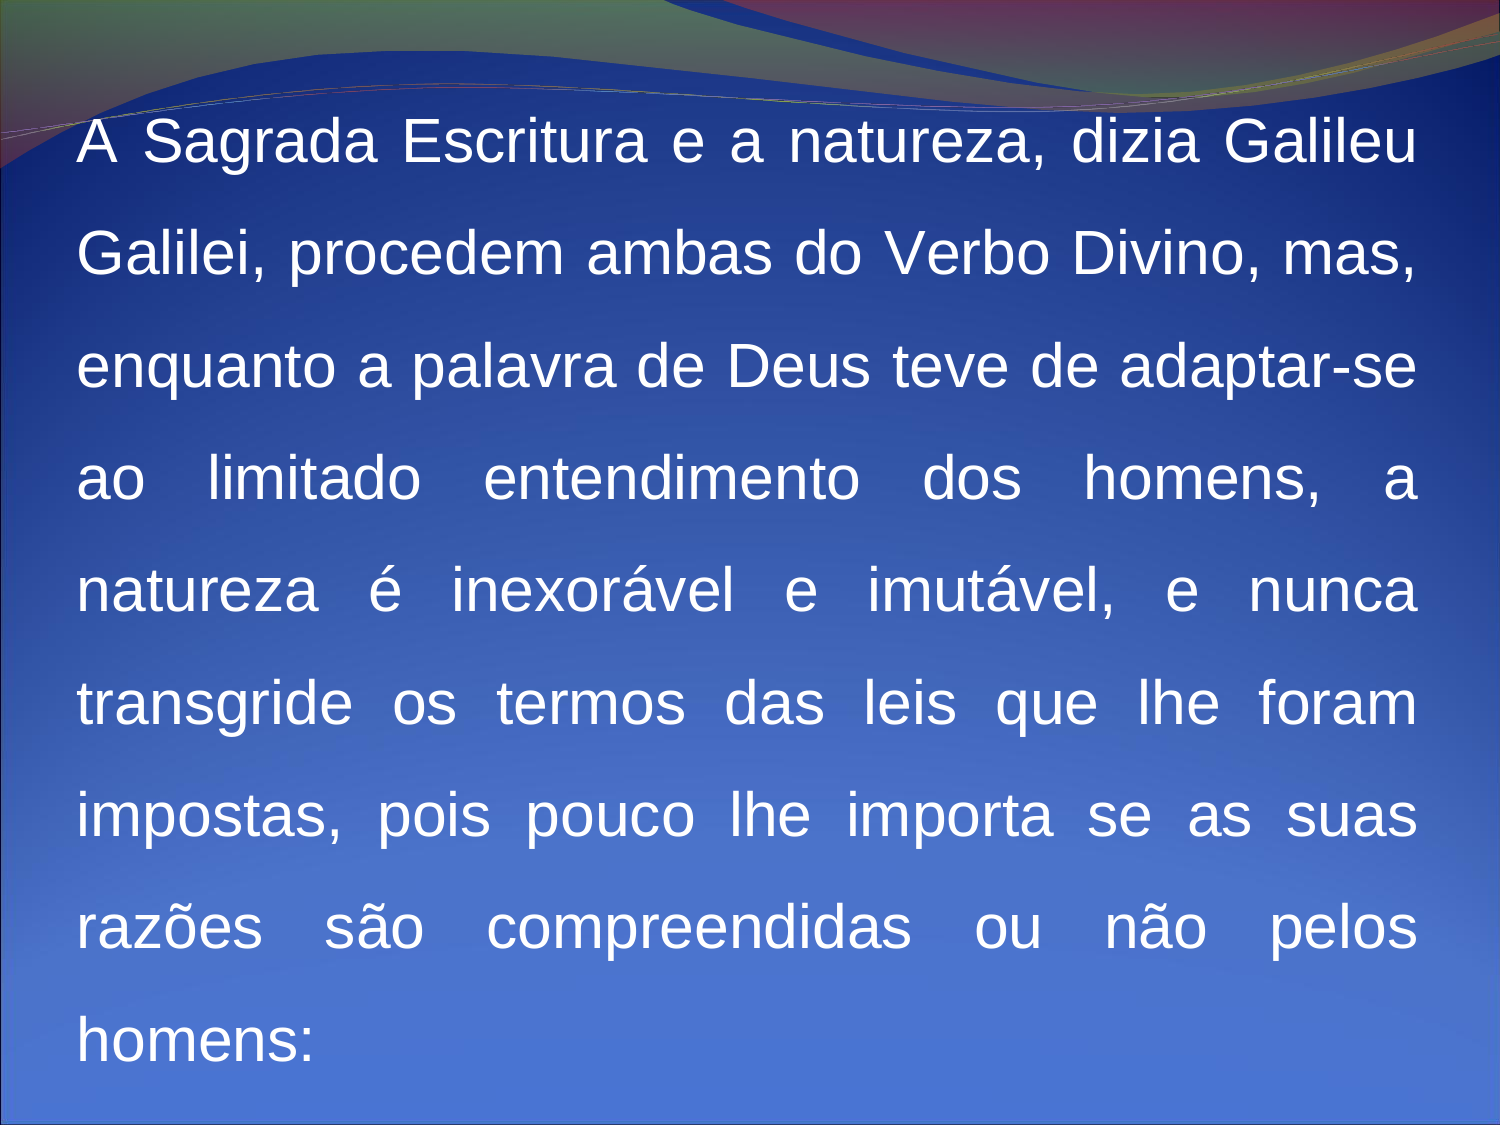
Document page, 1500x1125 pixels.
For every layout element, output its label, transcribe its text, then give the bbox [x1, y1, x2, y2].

text_box A Sagrada Escritura e a natureza, dizia Galileu Galilei, procedem ambas do Verbo Divino, mas, enquanto a palavra de Deus teve de adaptar-se ao limitado entendimento dos homens, a natureza é inexorável e imutável, e nunca transgride os termos das leis que lhe foram impostas, pois pouco lhe importa se as suas razões são compreendidas ou não pelos homens: [76, 54, 1424, 1082]
picture [0, 0, 1500, 1125]
